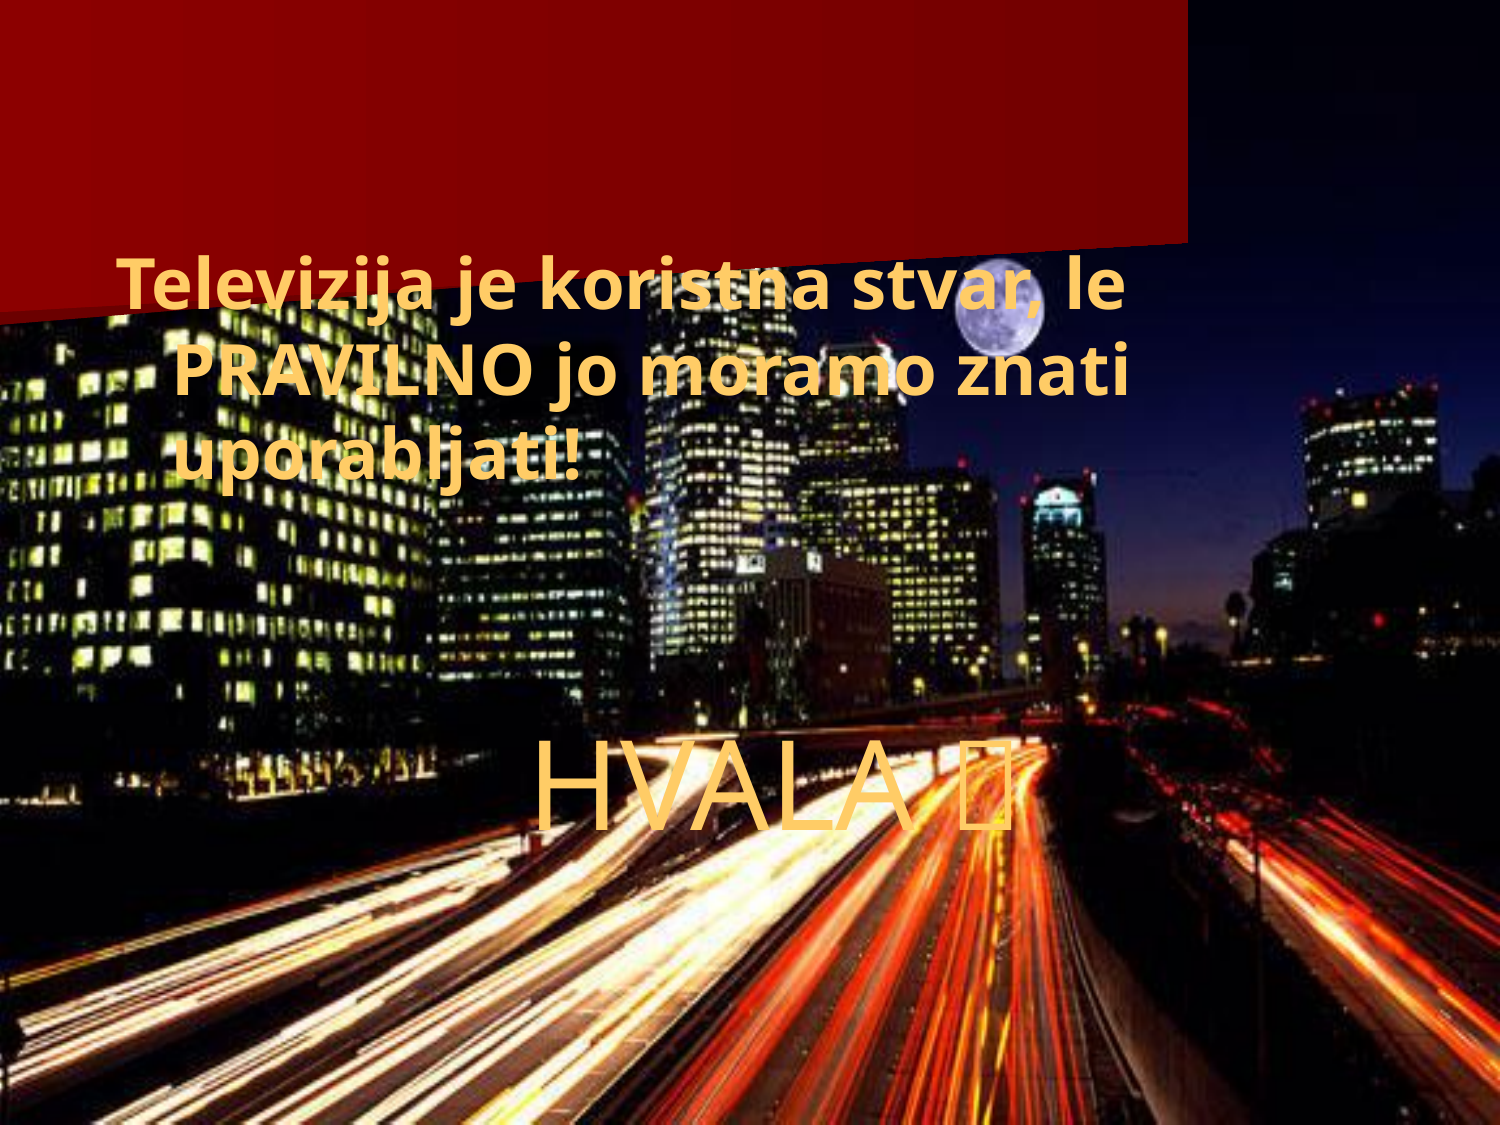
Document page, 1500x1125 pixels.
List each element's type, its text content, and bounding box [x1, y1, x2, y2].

picture [0, 0, 1500, 1125]
list Televizija je koristna stvar, le PRAVILNO jo moramo znati uporabljati! HVALA  [100, 231, 1451, 970]
